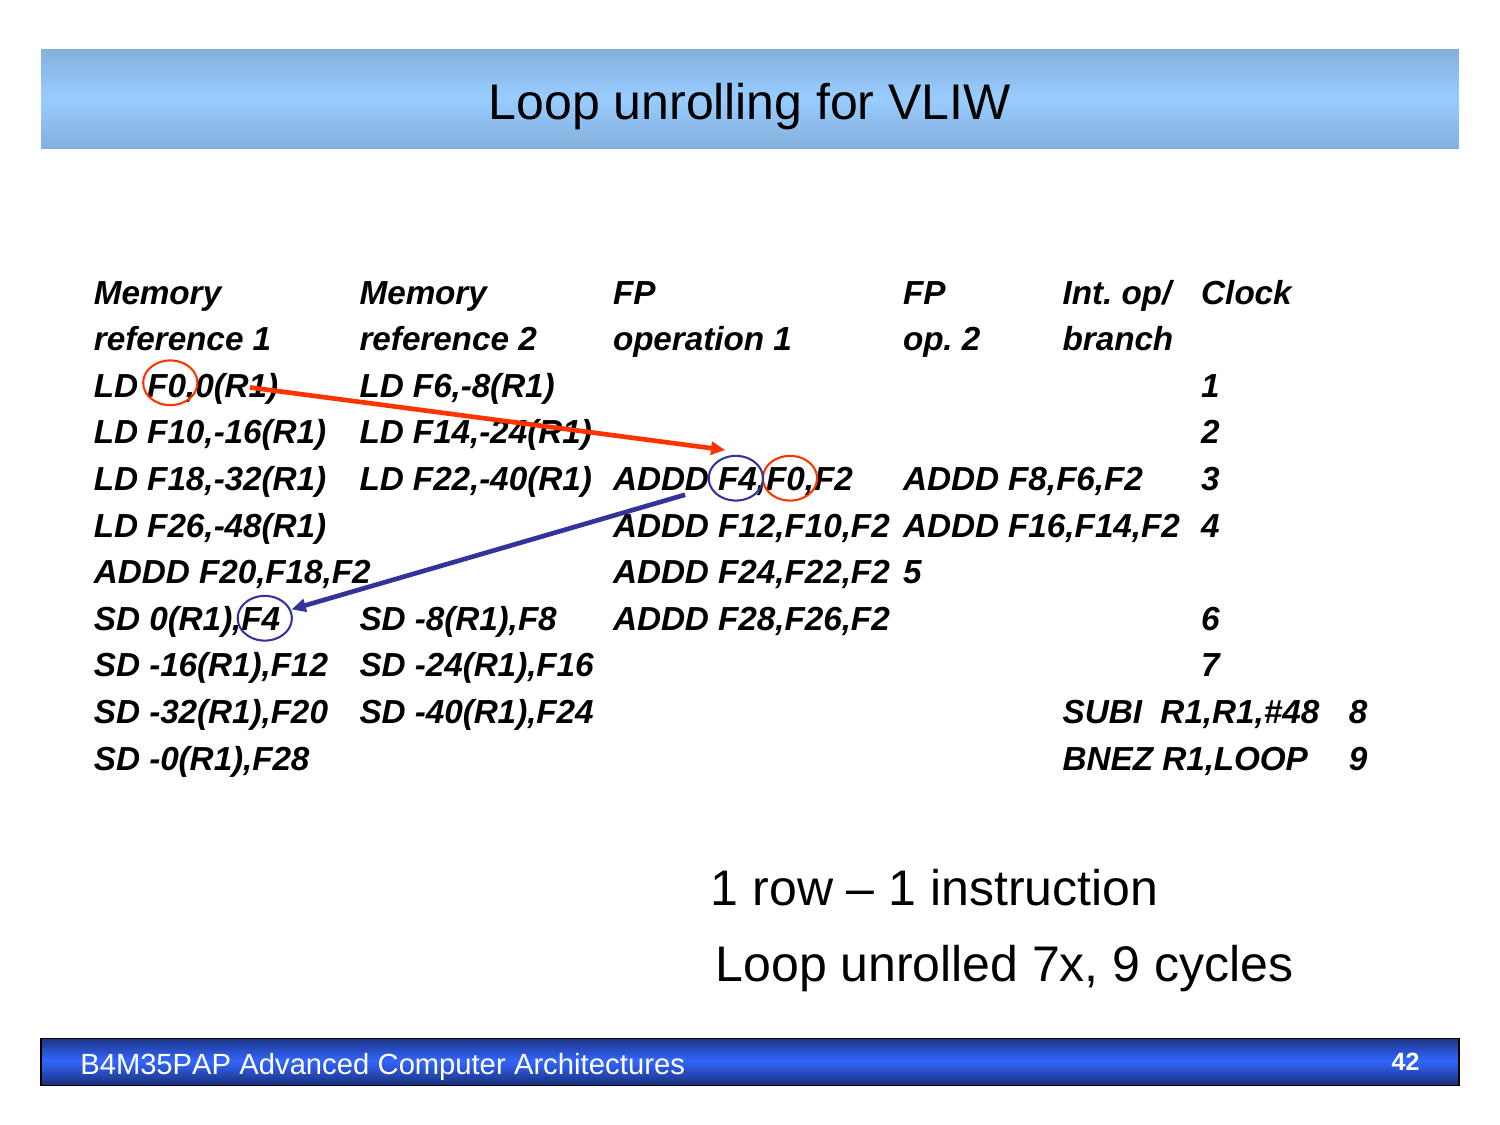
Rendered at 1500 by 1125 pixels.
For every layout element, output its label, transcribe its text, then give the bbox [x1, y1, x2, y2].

text_box 1 row – 1 instruction [696, 848, 1174, 924]
text_box Loop unrolled 7x, 9 cycles [701, 924, 1309, 1000]
list Memory Memory FP FP Int. op/ Clock reference 1 reference 2 operation 1 op. 2 branch LD F0,0(R1) LD F6,-8(R1) 1 LD F10,-16(R1) LD F14,-24(R1) 2 LD F18,-32(R1) LD F22,-40(R1) ADDD F4,F0,F2 ADDD F8,F6,F2 3 LD F26,-48(R1) ADDD F12,F10,F2 ADDD F16,F14,F2 4 ADDD F20,F18,F2 ADDD F24,F22,F2 5 SD 0(R1),F4 SD -8(R1),F8 ADDD F28,F26,F2 6 SD -16(R1),F12 SD -24(R1),F16 7 SD -32(R1),F20 SD -40(R1),F24 SUBI R1,R1,#48 8 SD -0(R1),F28 BNEZ R1,LOOP 9 [79, 263, 1448, 1000]
title Loop unrolling for VLIW [41, 50, 1459, 149]
